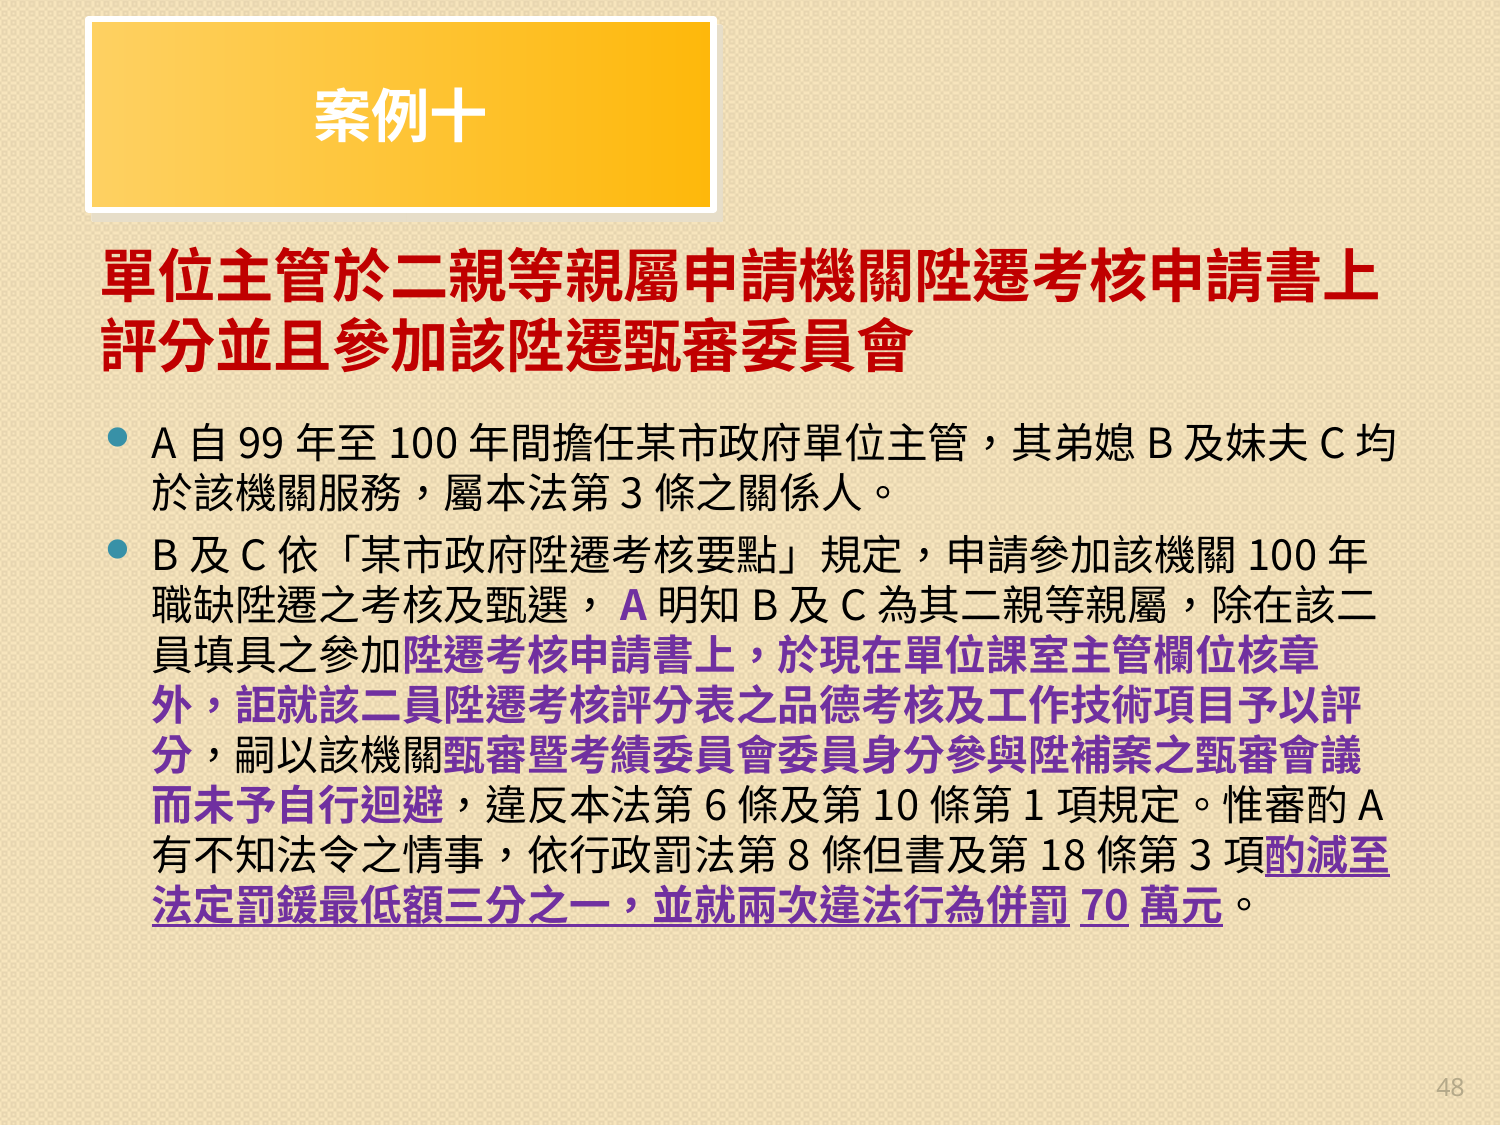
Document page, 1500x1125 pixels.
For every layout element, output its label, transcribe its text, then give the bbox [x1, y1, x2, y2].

title 案例十 [88, 19, 714, 210]
slide_number <編號> [1413, 1034, 1488, 1113]
picture [0, 0, 1500, 1125]
list A自99年至100年間擔任某市政府單位主管，其弟媳B及妹夫C均於該機關服務，屬本法第3條之關係人。 B及C依「某市政府陞遷考核要點」規定，申請參加該機關100年職缺陞遷之考核及甄選，A明知B及C為其二親等親屬，除在該二員填具之參加陞遷考核申請書上，於現在單位課室主管欄位核章外，詎就該二員陞遷考核評分表之品德考核及工作技術項目予以評分，嗣以該機關甄審暨考績委員會委員身分參與陞補案之甄審會議而未予自行迴避，違反本法第6條及第10條第1項規定。惟審酌A有不知法令之情事，依行政罰法第8條但書及第18條第3項酌減至法定罰鍰最低額三分之一，並就兩次違法行為併罰70萬元。 [76, 408, 1415, 1064]
list 單位主管於二親等親屬申請機關陞遷考核申請書上評分並且參加該陞遷甄審委員會 [76, 231, 1414, 347]
